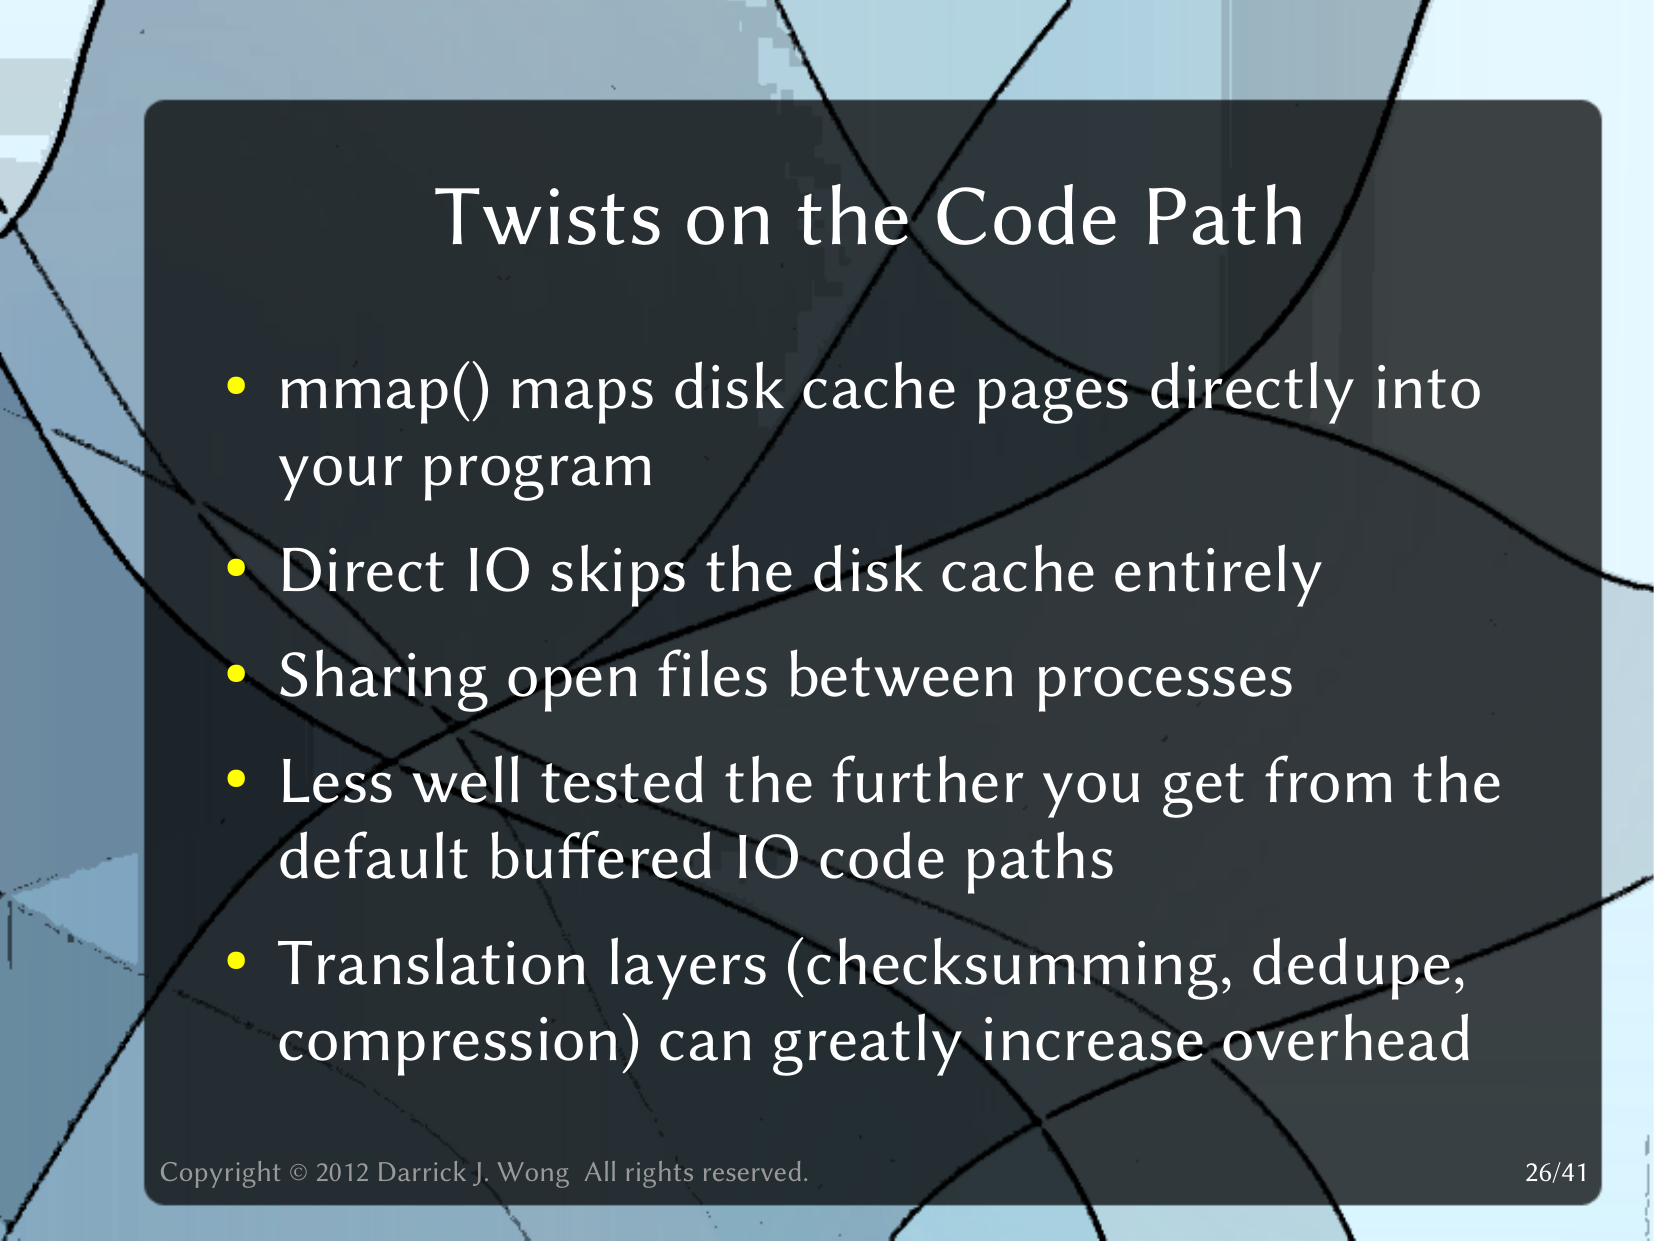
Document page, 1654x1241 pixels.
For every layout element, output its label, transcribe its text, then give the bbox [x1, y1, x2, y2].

title Twists on the Code Path [159, 108, 1583, 325]
picture [0, 0, 1654, 1241]
list mmap() maps disk cache pages directly into your program Direct IO skips the disk cache entirely Sharing open files between processes Less well tested the further you get from the default buffered IO code paths Translation layers (checksumming, dedupe, compression) can greatly increase overhead [206, 349, 1571, 1078]
